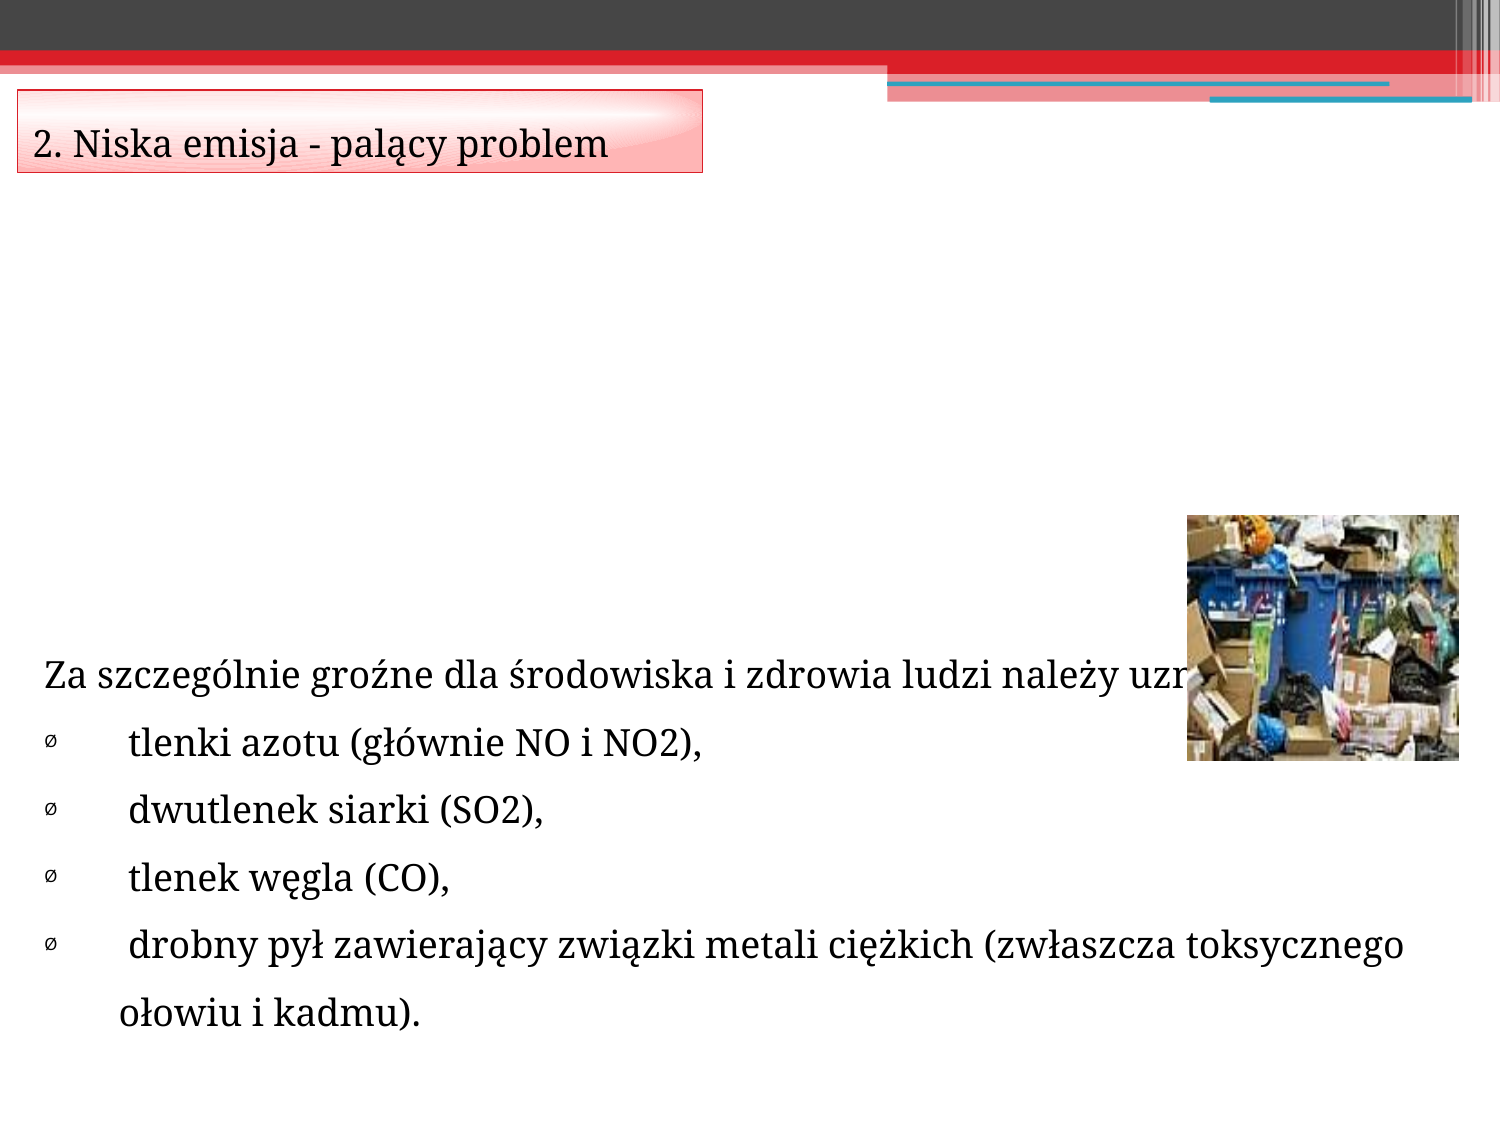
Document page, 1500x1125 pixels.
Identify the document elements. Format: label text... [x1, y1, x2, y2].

text_box 2. Niska emisja - palący problem [17, 90, 703, 173]
text_box Za szczególnie groźne dla środowiska i zdrowia ludzi należy uznać: tlenki azotu (głównie NO i NO2), dwutlenek siarki (SO2), tlenek węgla (CO), drobny pył zawierający związki metali ciężkich (zwłaszcza toksycznego ołowiu i kadmu). [29, 621, 1459, 1042]
picture [183, 125, 1459, 761]
